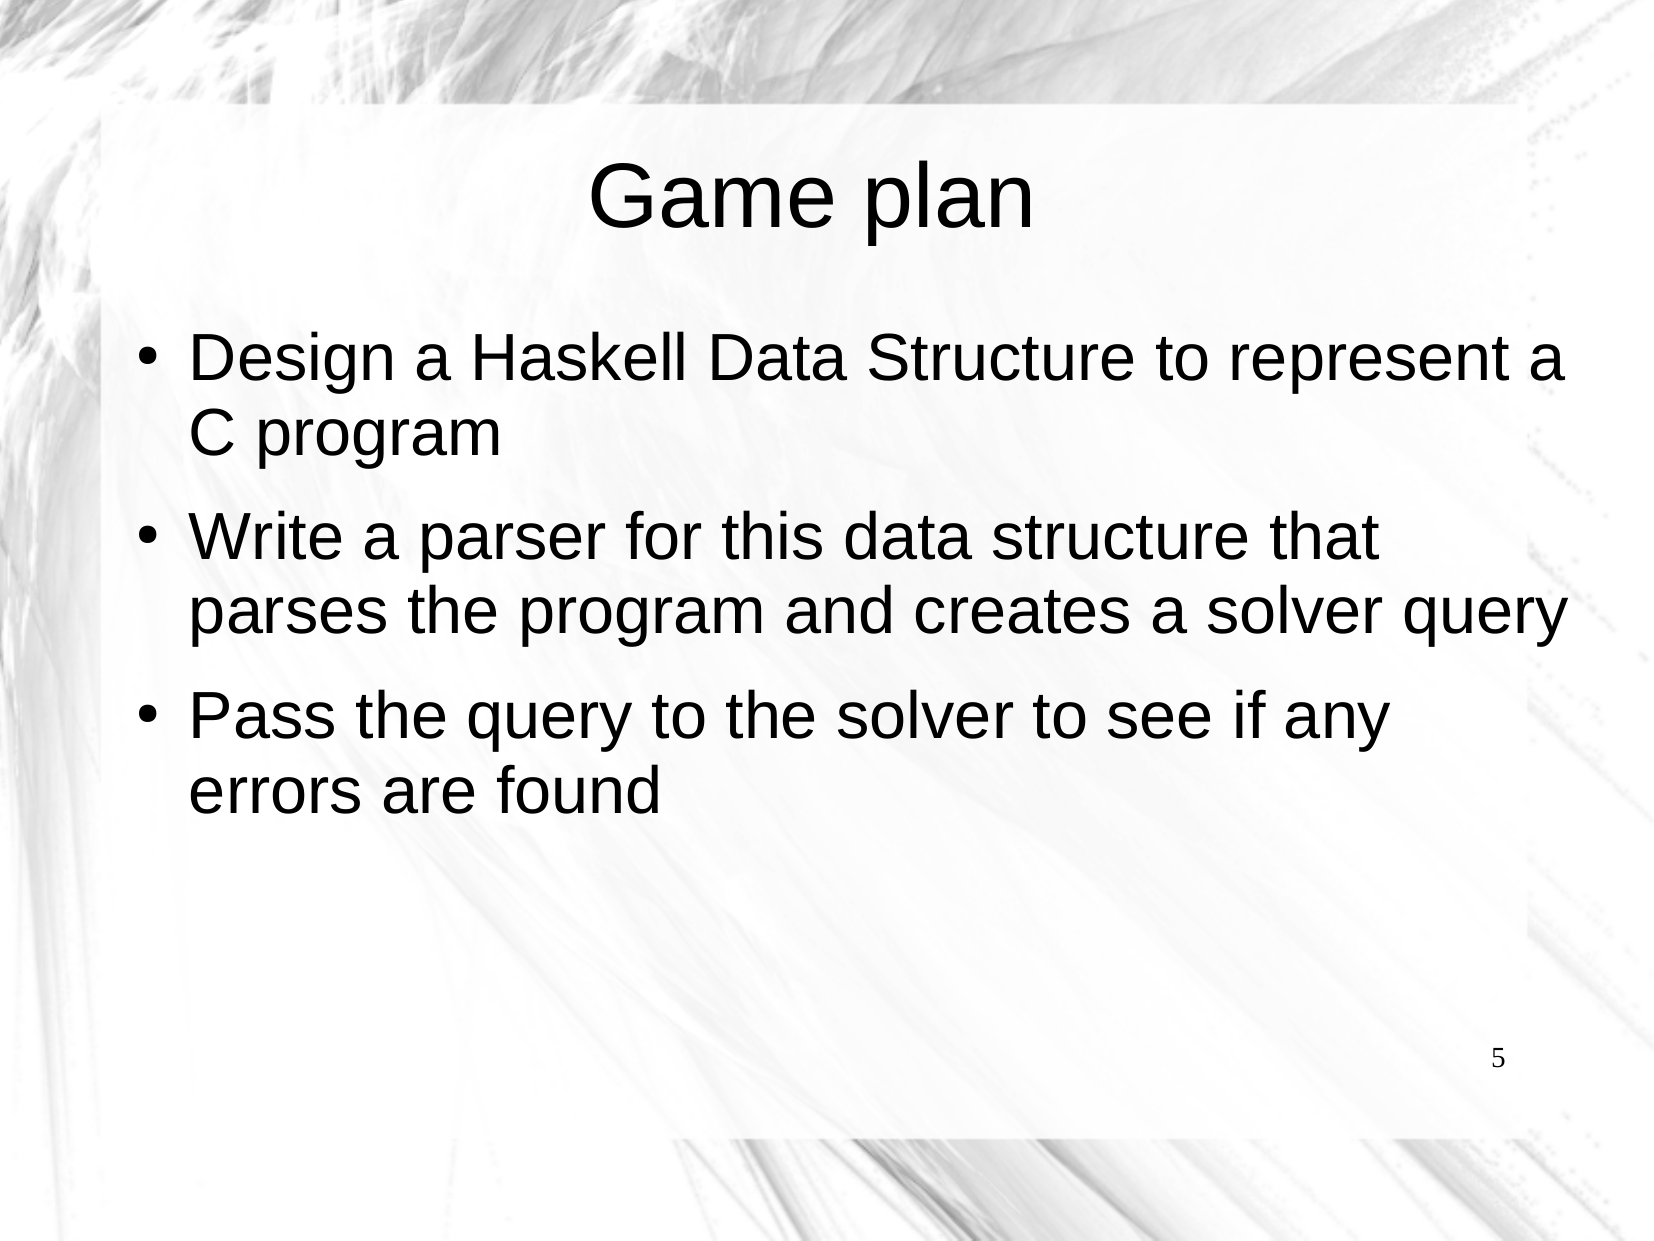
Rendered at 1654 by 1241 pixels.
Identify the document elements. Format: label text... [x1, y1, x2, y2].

list Design a Haskell Data Structure to represent a C program Write a parser for this data structure that parses the program and creates a solver query Pass the query to the solver to see if any errors are found [118, 319, 1571, 1039]
picture [0, 0, 1654, 1241]
title Game plan [118, 112, 1506, 281]
